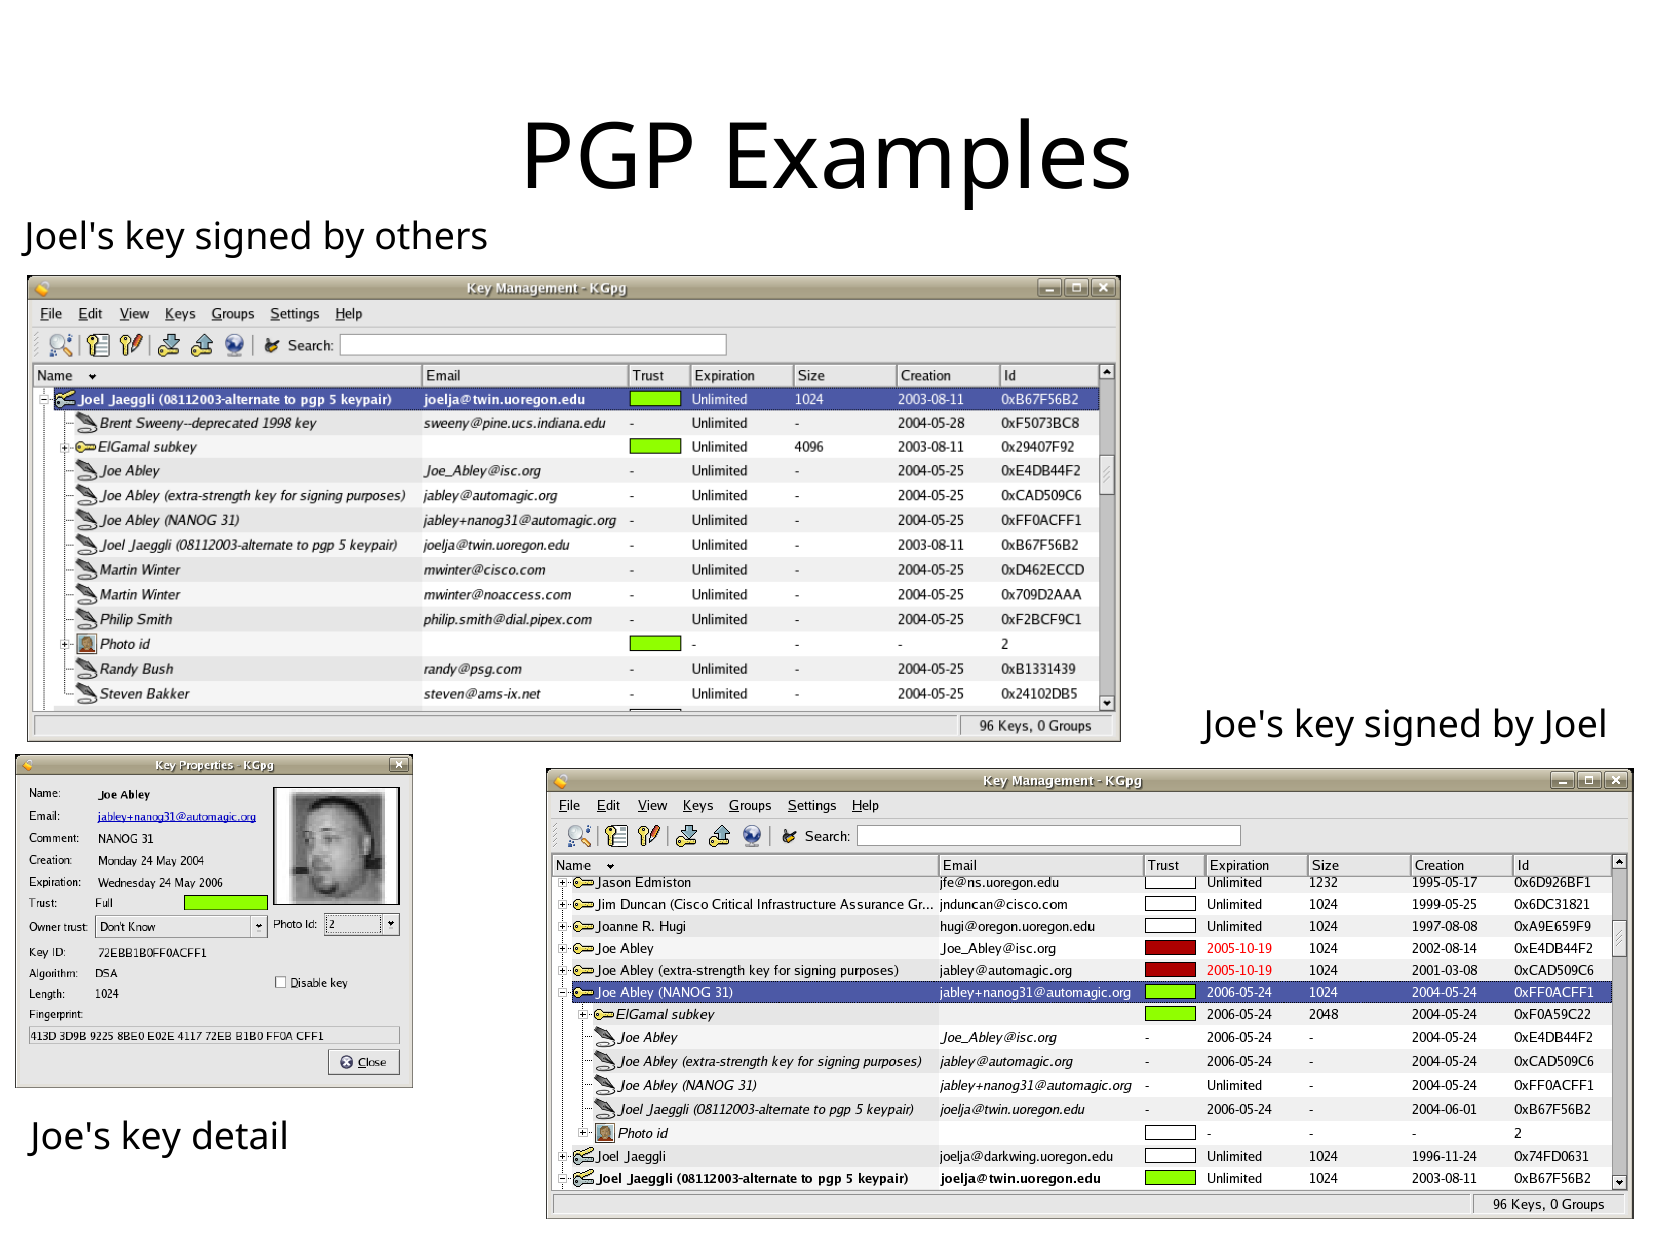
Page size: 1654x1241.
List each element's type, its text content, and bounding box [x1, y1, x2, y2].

text_box Joe's key signed by Joel [1188, 689, 1624, 751]
text_box Joel's key signed by others [9, 202, 488, 263]
picture [15, 754, 413, 1088]
picture [27, 275, 1121, 742]
picture [546, 768, 1634, 1219]
title PGP Examples [82, 49, 1571, 257]
text_box Joe's key detail [15, 1102, 301, 1163]
